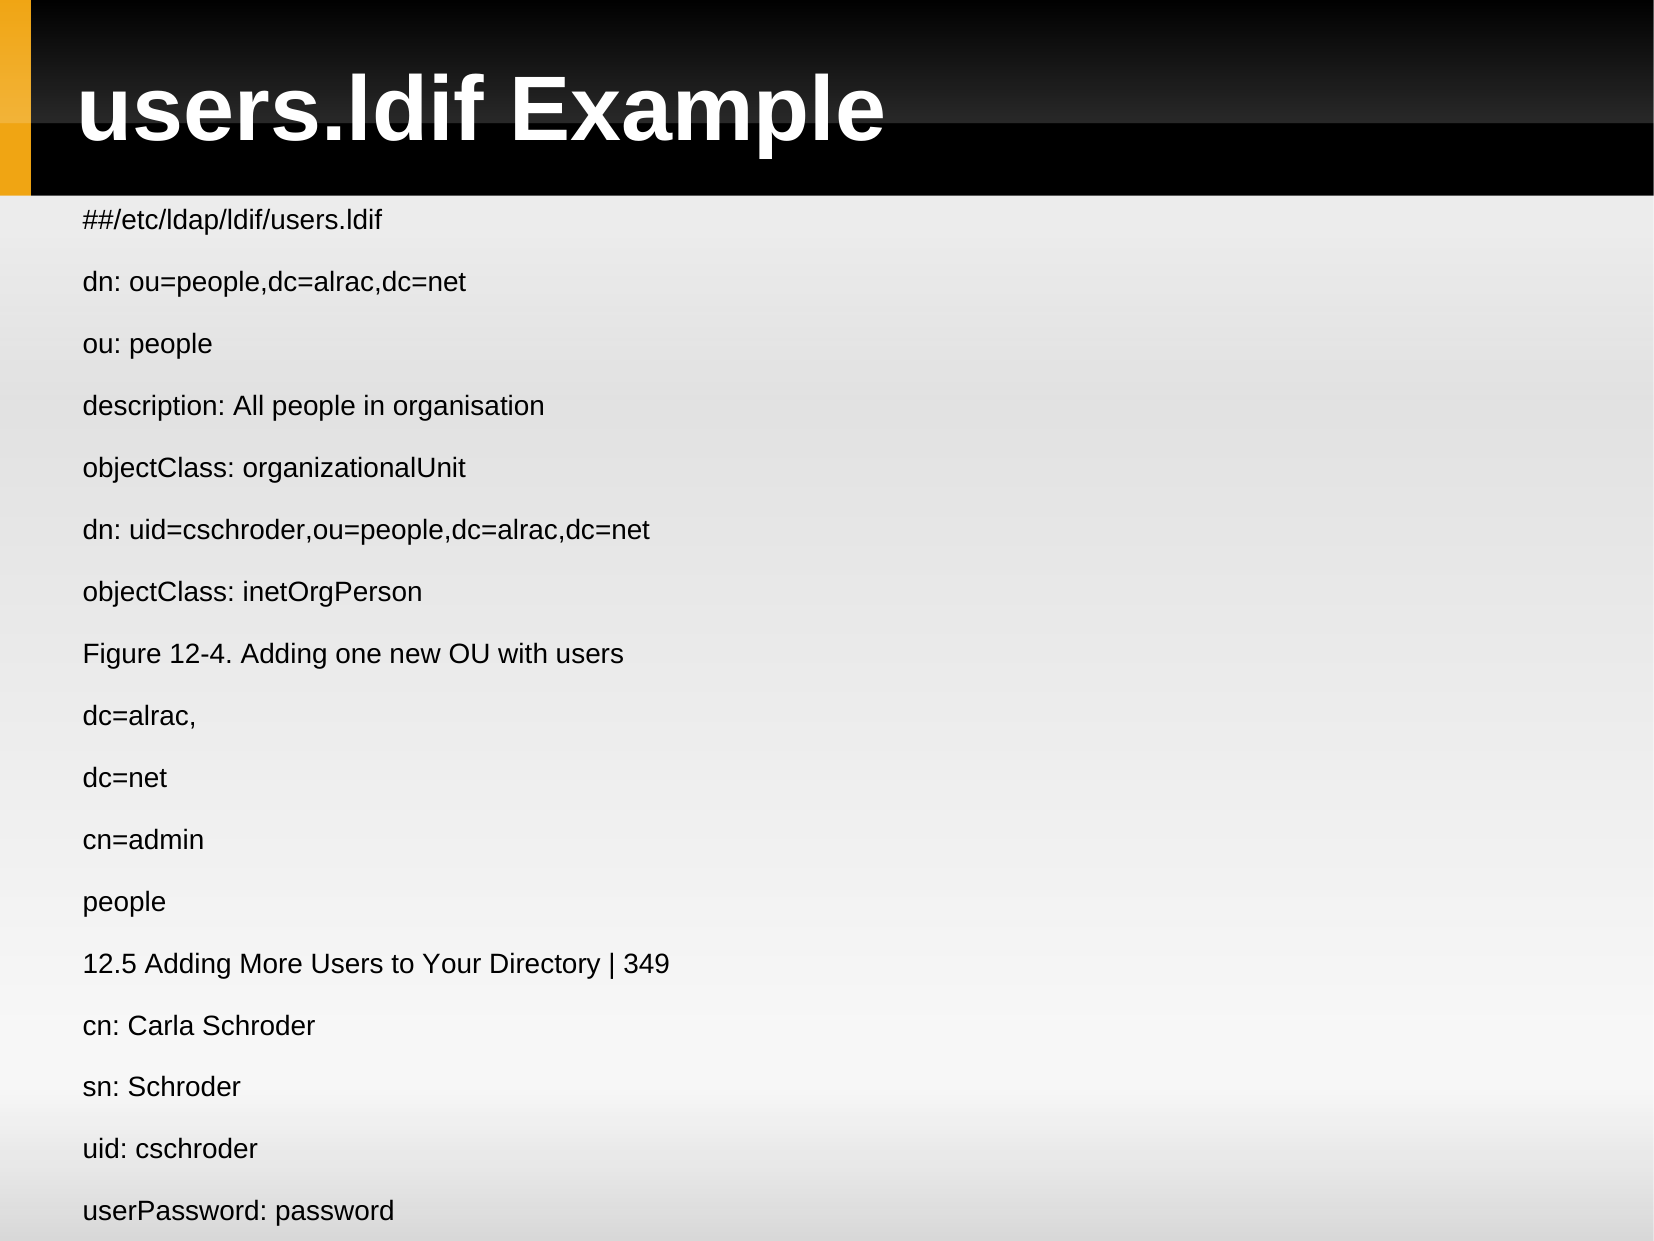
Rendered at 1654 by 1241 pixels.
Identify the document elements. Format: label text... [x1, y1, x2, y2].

title users.ldif Example [76, 7, 1565, 200]
list ##/etc/ldap/ldif/users.ldif dn: ou=people,dc=alrac,dc=net ou: people description: All people in organisation objectClass: organizationalUnit dn: uid=cschroder,ou=people,dc=alrac,dc=net objectClass: inetOrgPerson Figure 12-4. Adding one new OU with users dc=alrac, dc=net cn=admin people 12.5 Adding More Users to Your Directory | 349 cn: Carla Schroder sn: Schroder uid: cschroder userPassword: password [82, 201, 1571, 1228]
